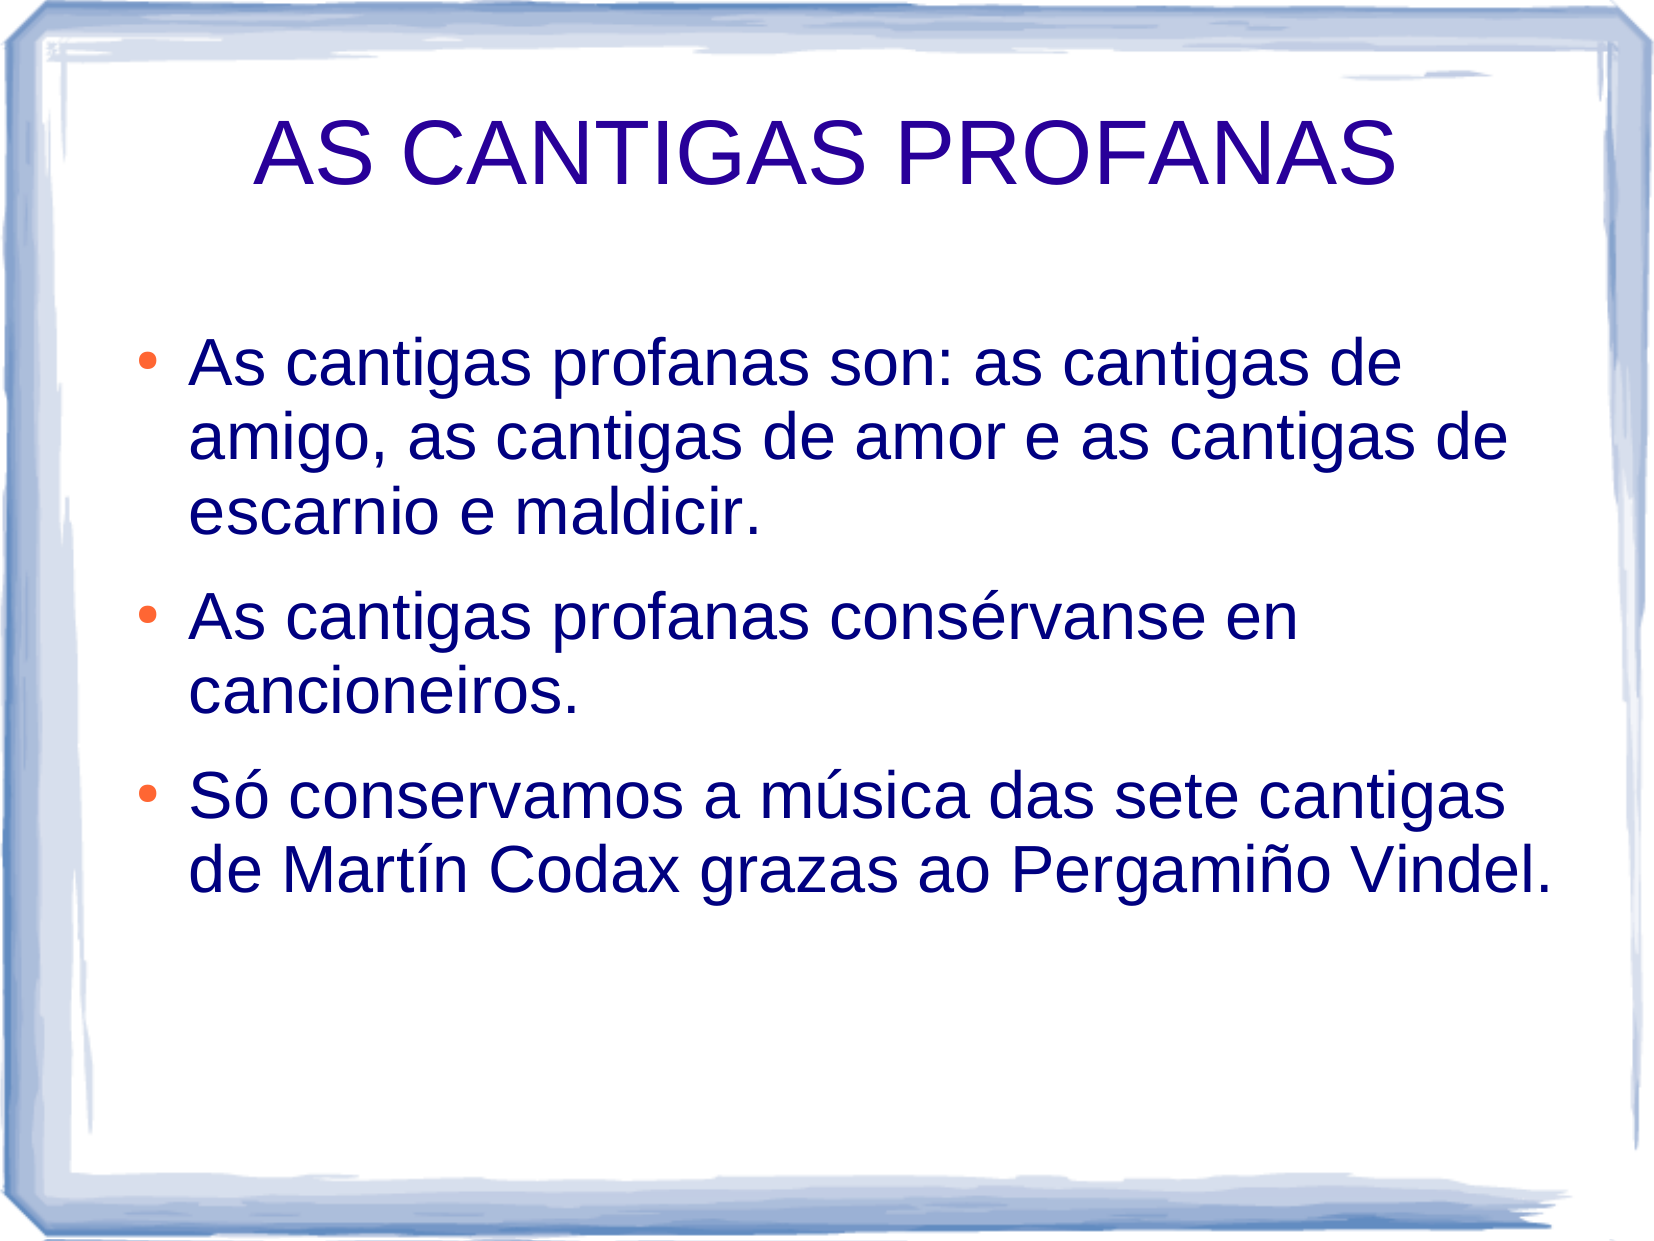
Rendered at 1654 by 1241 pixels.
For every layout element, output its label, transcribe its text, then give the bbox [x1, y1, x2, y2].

title AS CANTIGAS PROFANAS [82, 49, 1571, 257]
picture [0, 0, 1654, 1241]
list As cantigas profanas son: as cantigas de amigo, as cantigas de amor e as cantigas de escarnio e maldicir. As cantigas profanas consérvanse en cancioneiros. Só conservamos a música das sete cantigas de Martín Codax grazas ao Pergamiño Vindel. [118, 324, 1571, 1045]
